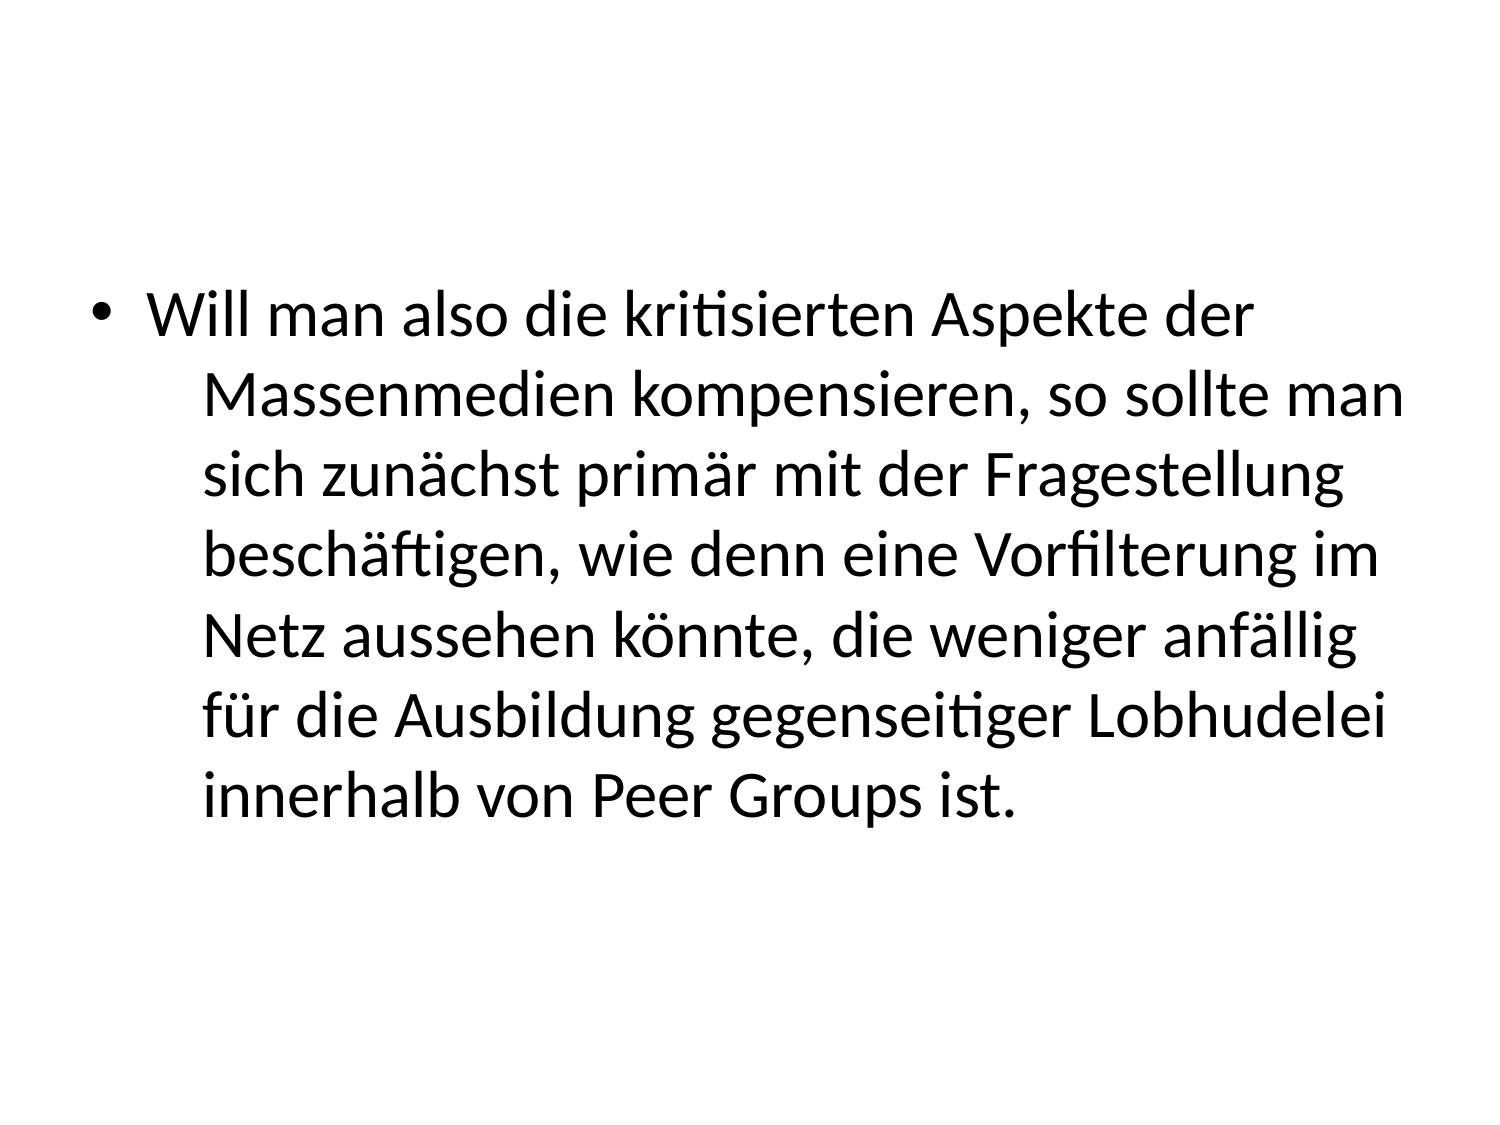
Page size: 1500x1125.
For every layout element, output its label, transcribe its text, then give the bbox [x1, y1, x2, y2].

list Will man also die kritisierten Aspekte der Massenmedien kompensieren, so sollte man sich zunächst primär mit der Fragestellung beschäftigen, wie denn eine Vorfilterung im Netz aussehen könnte, die weniger anfällig für die Ausbildung gegenseitiger Lobhudelei innerhalb von Peer Groups ist. [75, 262, 1426, 1005]
